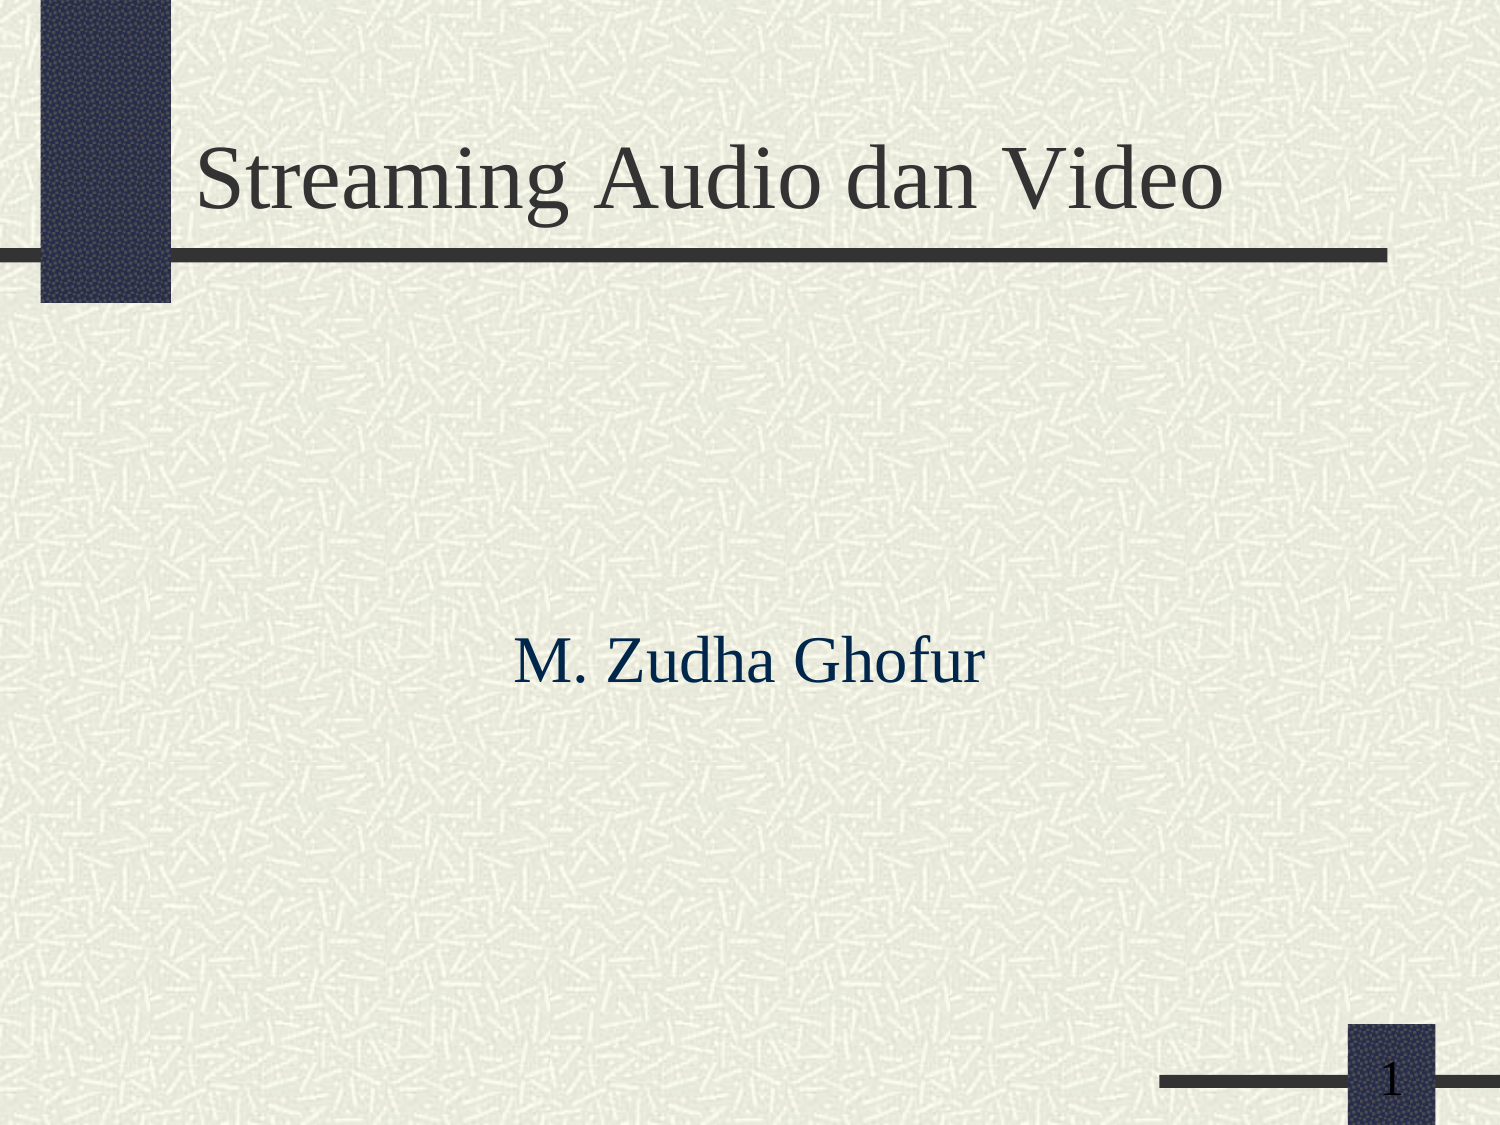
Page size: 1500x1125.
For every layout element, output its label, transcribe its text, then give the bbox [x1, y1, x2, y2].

picture [0, 0, 1500, 1125]
subtitle M. Zudha Ghofur [112, 312, 1388, 1000]
title Streaming Audio dan Video [179, 46, 1455, 235]
